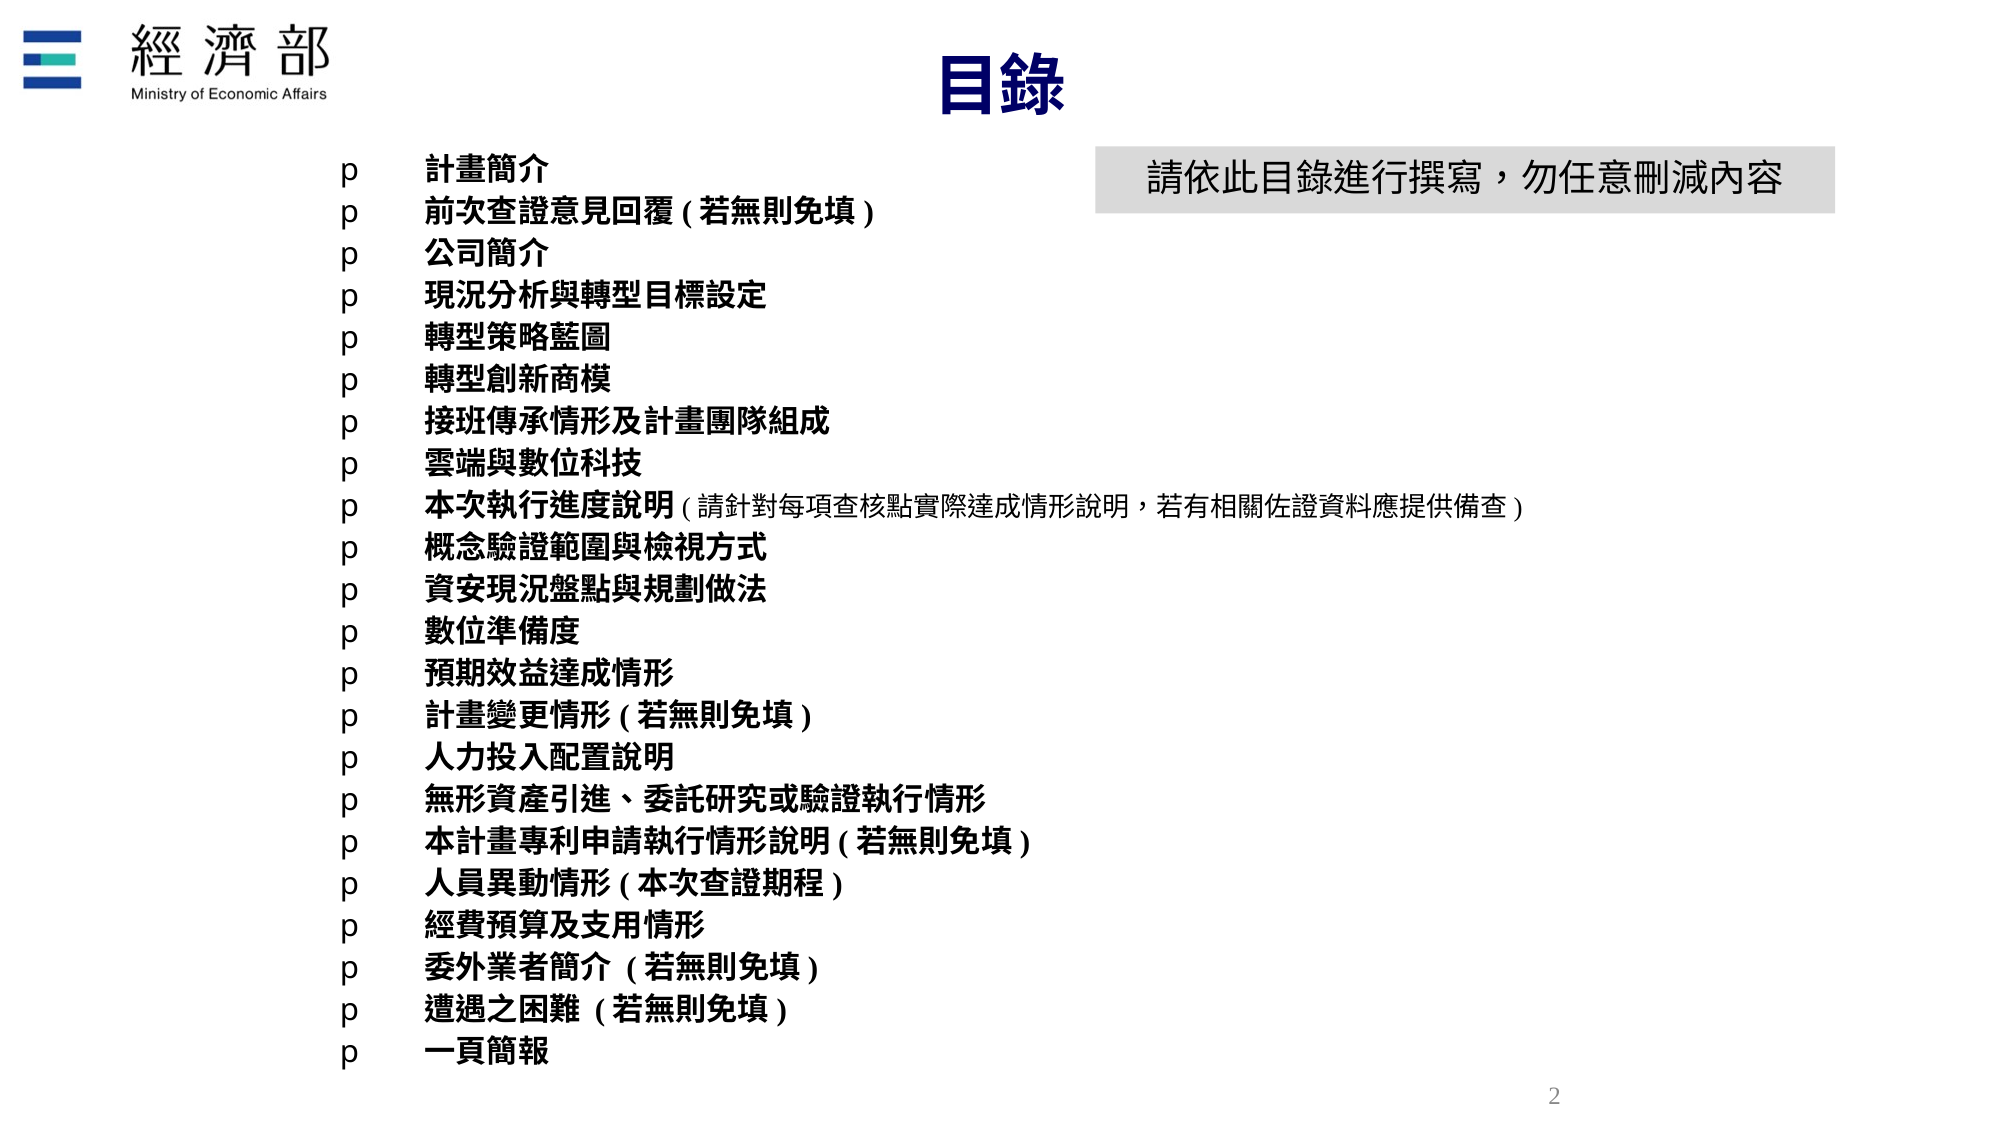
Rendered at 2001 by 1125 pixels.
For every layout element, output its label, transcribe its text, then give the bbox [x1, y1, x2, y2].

text_box 1 [1533, 1065, 2000, 1125]
text_box 請依此目錄進行撰寫，勿任意刪減內容 [1095, 146, 1836, 214]
list 計畫簡介 前次查證意見回覆(若無則免填) 公司簡介 現況分析與轉型目標設定 轉型策略藍圖 轉型創新商模 接班傳承情形及計畫團隊組成 雲端與數位科技 本次執行進度說明(請針對每項查核點實際達成情形說明，若有相關佐證資料應提供備查) 概念驗證範圍與檢視方式 資安現況盤點與規劃做法 數位準備度 預期效益達成情形 計畫變更情形(若無則免填) 人力投入配置說明 無形資產引進、委託研究或驗證執行情形 本計畫專利申請執行情形說明(若無則免填) 人員異動情形(本次查證期程) 經費預算及支用情形 委外業者簡介 (若無則免填) 遭遇之困難 (若無則免填) 一頁簡報 [324, 146, 1697, 1119]
title 目錄 [99, 23, 1900, 143]
